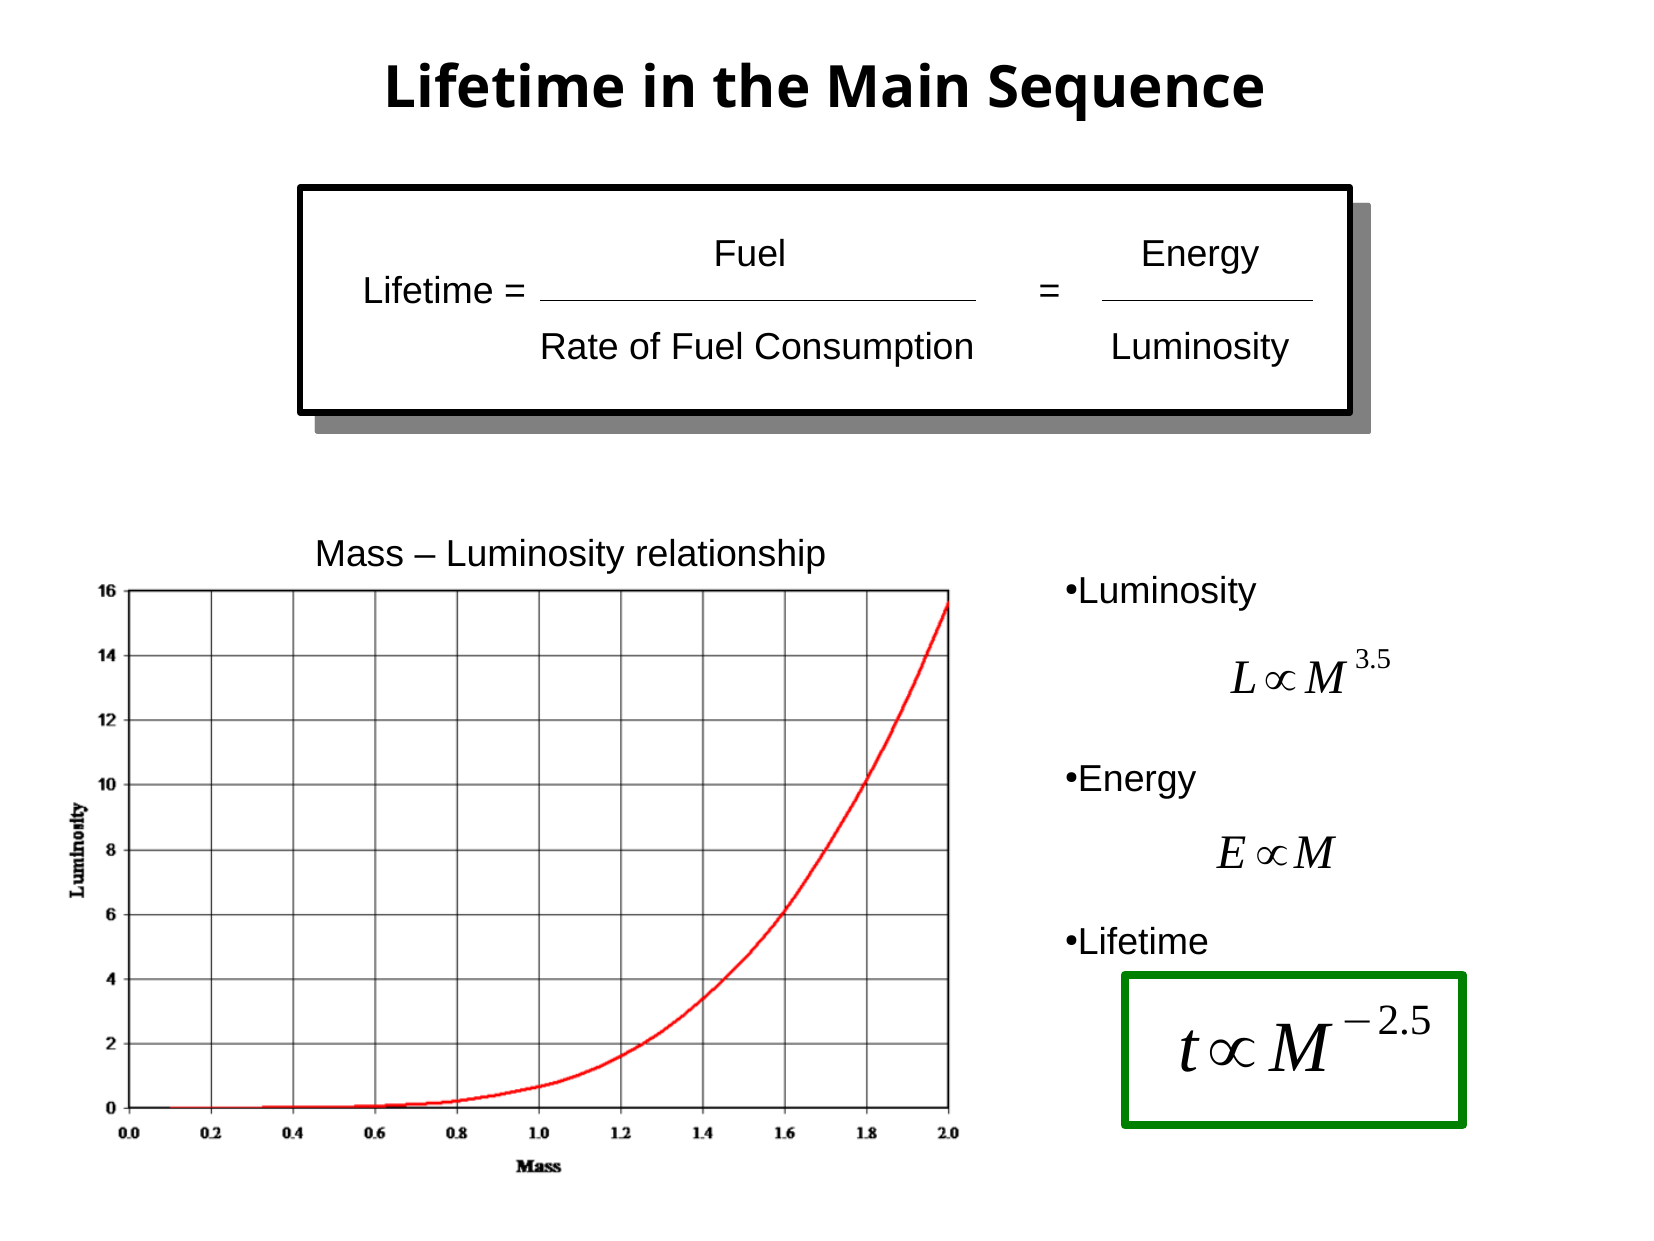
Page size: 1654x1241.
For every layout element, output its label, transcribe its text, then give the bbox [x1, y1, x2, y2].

text_box Energy [1050, 750, 1613, 849]
text_box Mass – Luminosity relationship [300, 525, 863, 582]
text_box Fuel [562, 225, 938, 282]
text_box Lifetime = = [337, 262, 1088, 320]
chart [1158, 997, 1448, 1088]
text_box [300, 187, 1351, 413]
chart [1203, 825, 1347, 879]
text_box Lifetime in the Main Sequence [0, 37, 1651, 134]
text_box Lifetime [1050, 913, 1613, 1013]
text_box Energy [1087, 225, 1313, 282]
text_box [1125, 1013, 1463, 1126]
picture [43, 562, 976, 1201]
chart [1217, 643, 1402, 704]
text_box Luminosity [1087, 318, 1313, 376]
text_box Luminosity [1050, 562, 1613, 662]
text_box Rate of Fuel Consumption [525, 318, 1051, 376]
